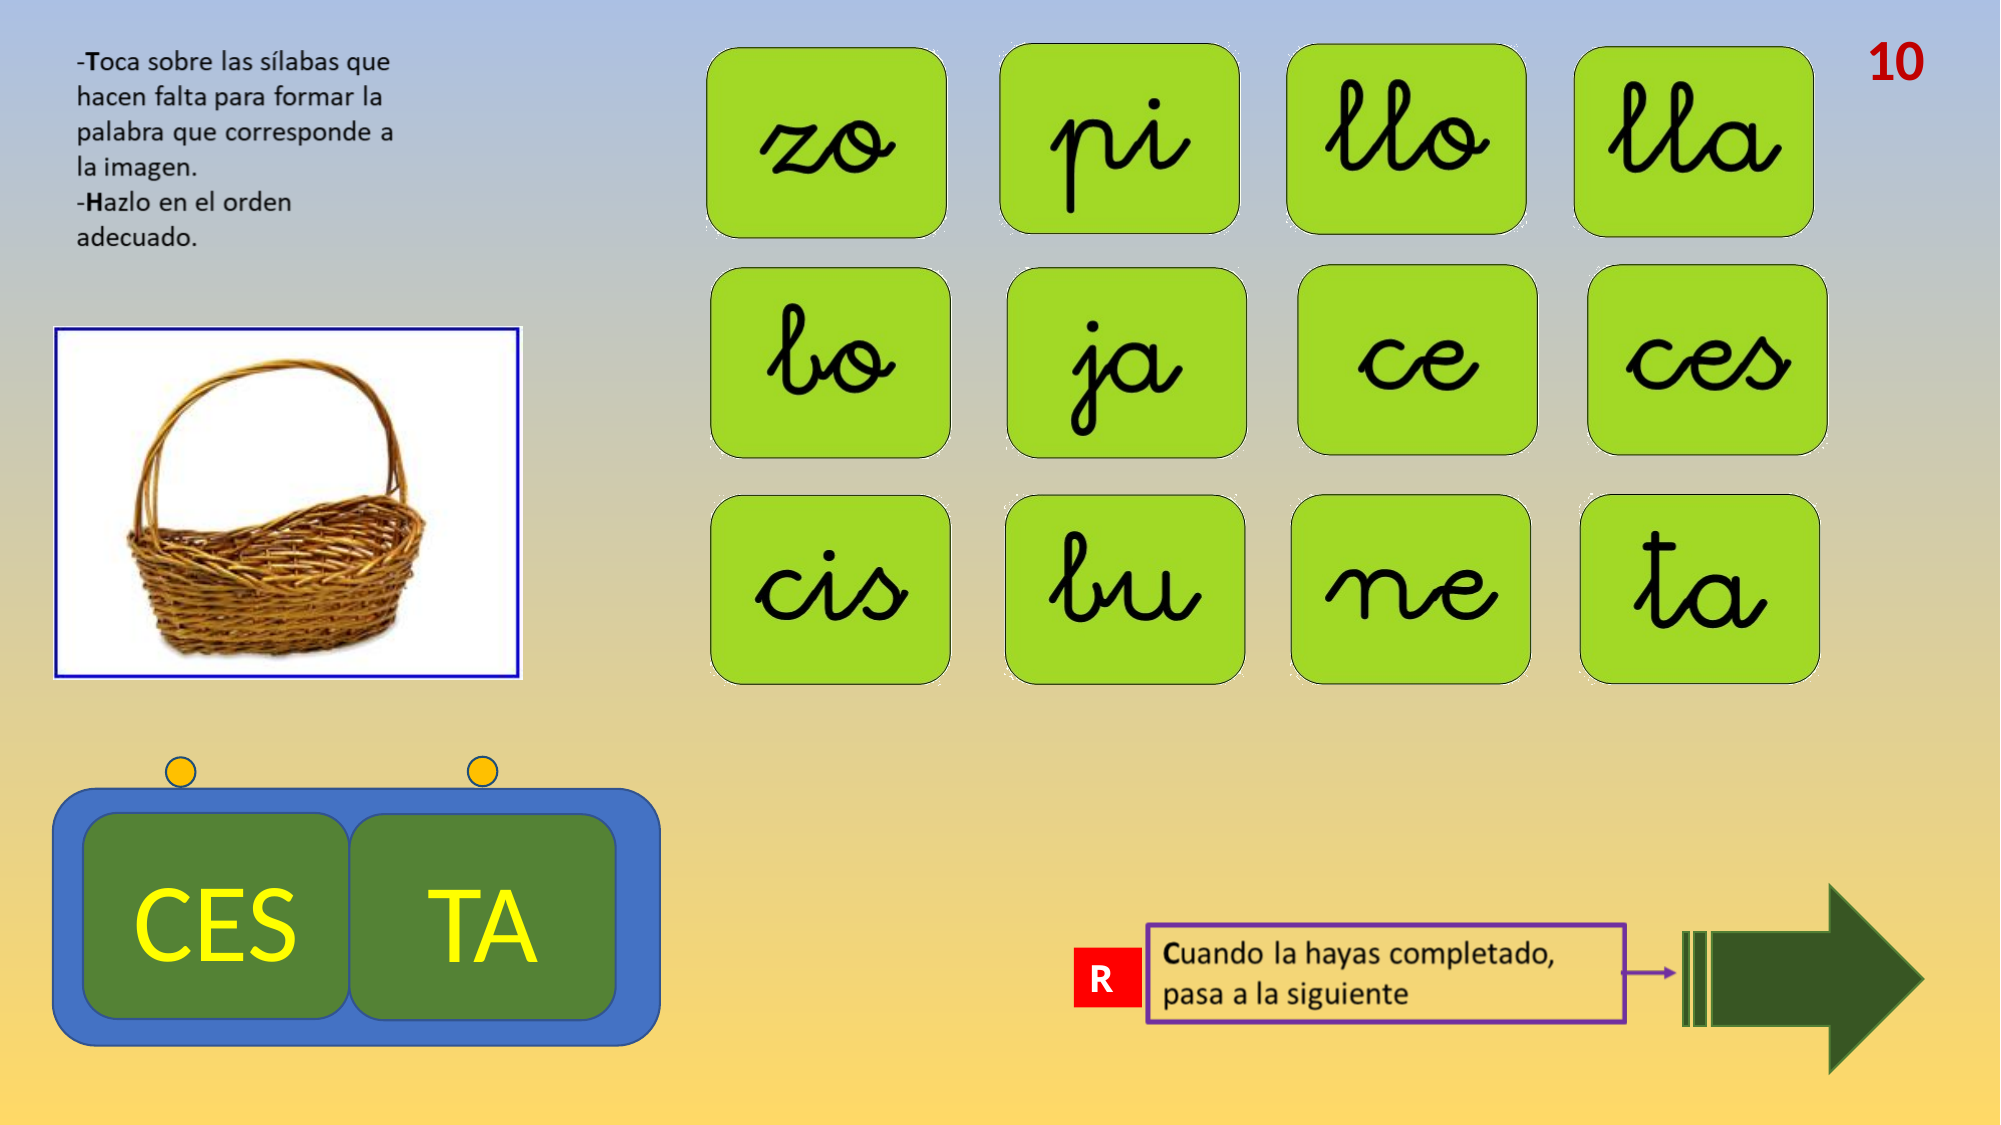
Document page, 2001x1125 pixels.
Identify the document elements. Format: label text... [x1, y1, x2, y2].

picture [1579, 493, 1821, 686]
picture [710, 494, 952, 687]
picture [1587, 264, 1829, 456]
text_box [467, 756, 498, 787]
picture [1004, 494, 1246, 686]
picture [706, 47, 948, 239]
text_box [1694, 932, 1707, 1026]
picture [1006, 267, 1248, 459]
text_box [165, 757, 196, 787]
text_box [52, 788, 660, 1046]
picture [1290, 494, 1532, 686]
picture [1141, 921, 1691, 1034]
picture [710, 267, 952, 459]
picture [999, 42, 1241, 235]
picture [58, 34, 431, 272]
text_box R [1073, 947, 1141, 1008]
text_box 10 [1851, 14, 1953, 100]
text_box [1711, 885, 1924, 1073]
picture [1286, 43, 1527, 235]
text_box TA [349, 814, 616, 1021]
picture [1573, 46, 1815, 238]
text_box CES [82, 812, 349, 1019]
picture [1297, 264, 1539, 456]
picture [53, 326, 523, 680]
